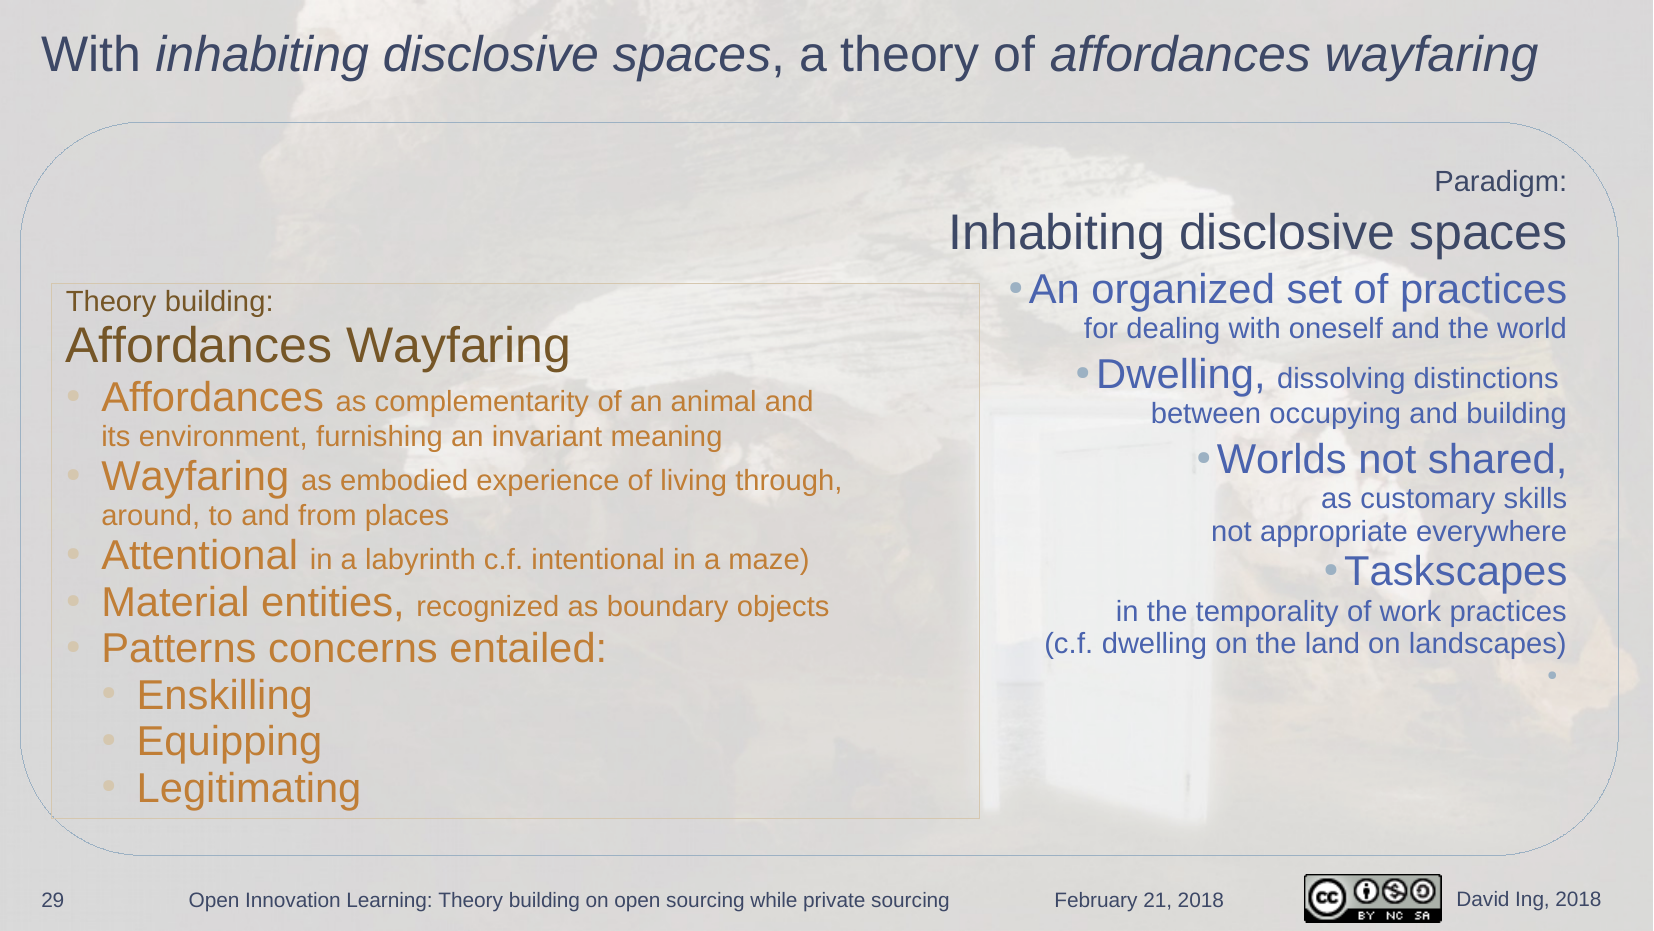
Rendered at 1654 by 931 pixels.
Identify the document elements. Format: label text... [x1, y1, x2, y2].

table_cell 4. [0, 0, 1653, 931]
text_box Paradigm: Inhabiting disclosive spaces An organized set of practices for dealing with oneself and the world Dwelling, dissolving distinctions between occupying and building Worlds not shared, as customary skills not appropriate everywhere Taskscapes in the temporality of work practices (c.f. dwelling on the land on landscapes) [20, 122, 1619, 856]
title With inhabiting disclosive spaces, a theory of affordances wayfaring [41, 30, 1613, 126]
text_box Theory building: Affordances Wayfaring Affordances as complementarity of an animal and its environment, furnishing an invariant meaning Wayfaring as embodied experience of living through, around, to and from places Attentional in a labyrinth c.f. intentional in a maze) Material entities, recognized as boundary objects Patterns concerns entailed: Enskilling Equipping Legitimating [51, 283, 980, 819]
picture [1304, 874, 1442, 923]
